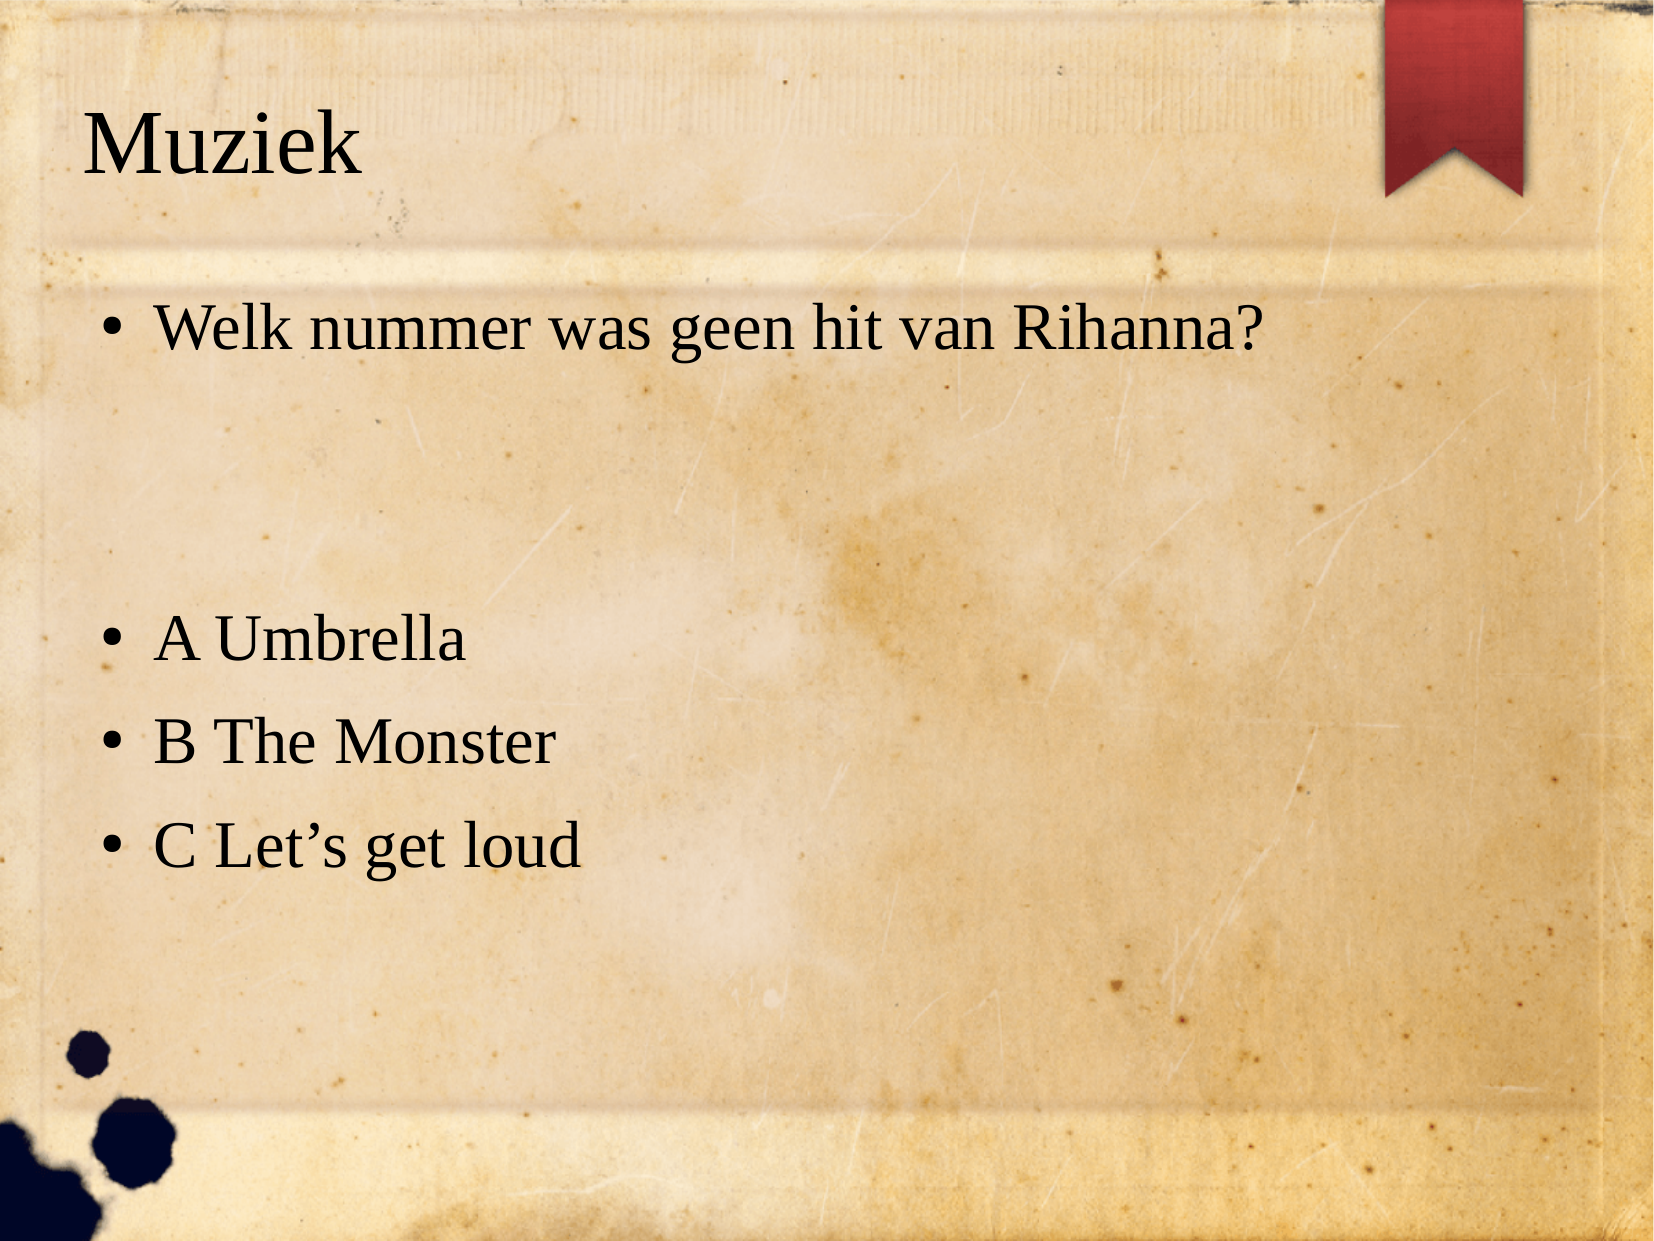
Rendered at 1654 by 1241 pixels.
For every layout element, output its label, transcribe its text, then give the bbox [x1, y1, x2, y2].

list Welk nummer was geen hit van Rihanna? A Umbrella B The Monster C Let’s get loud [82, 290, 1538, 1010]
title Muziek [82, 49, 1347, 237]
picture [0, 0, 1654, 1241]
